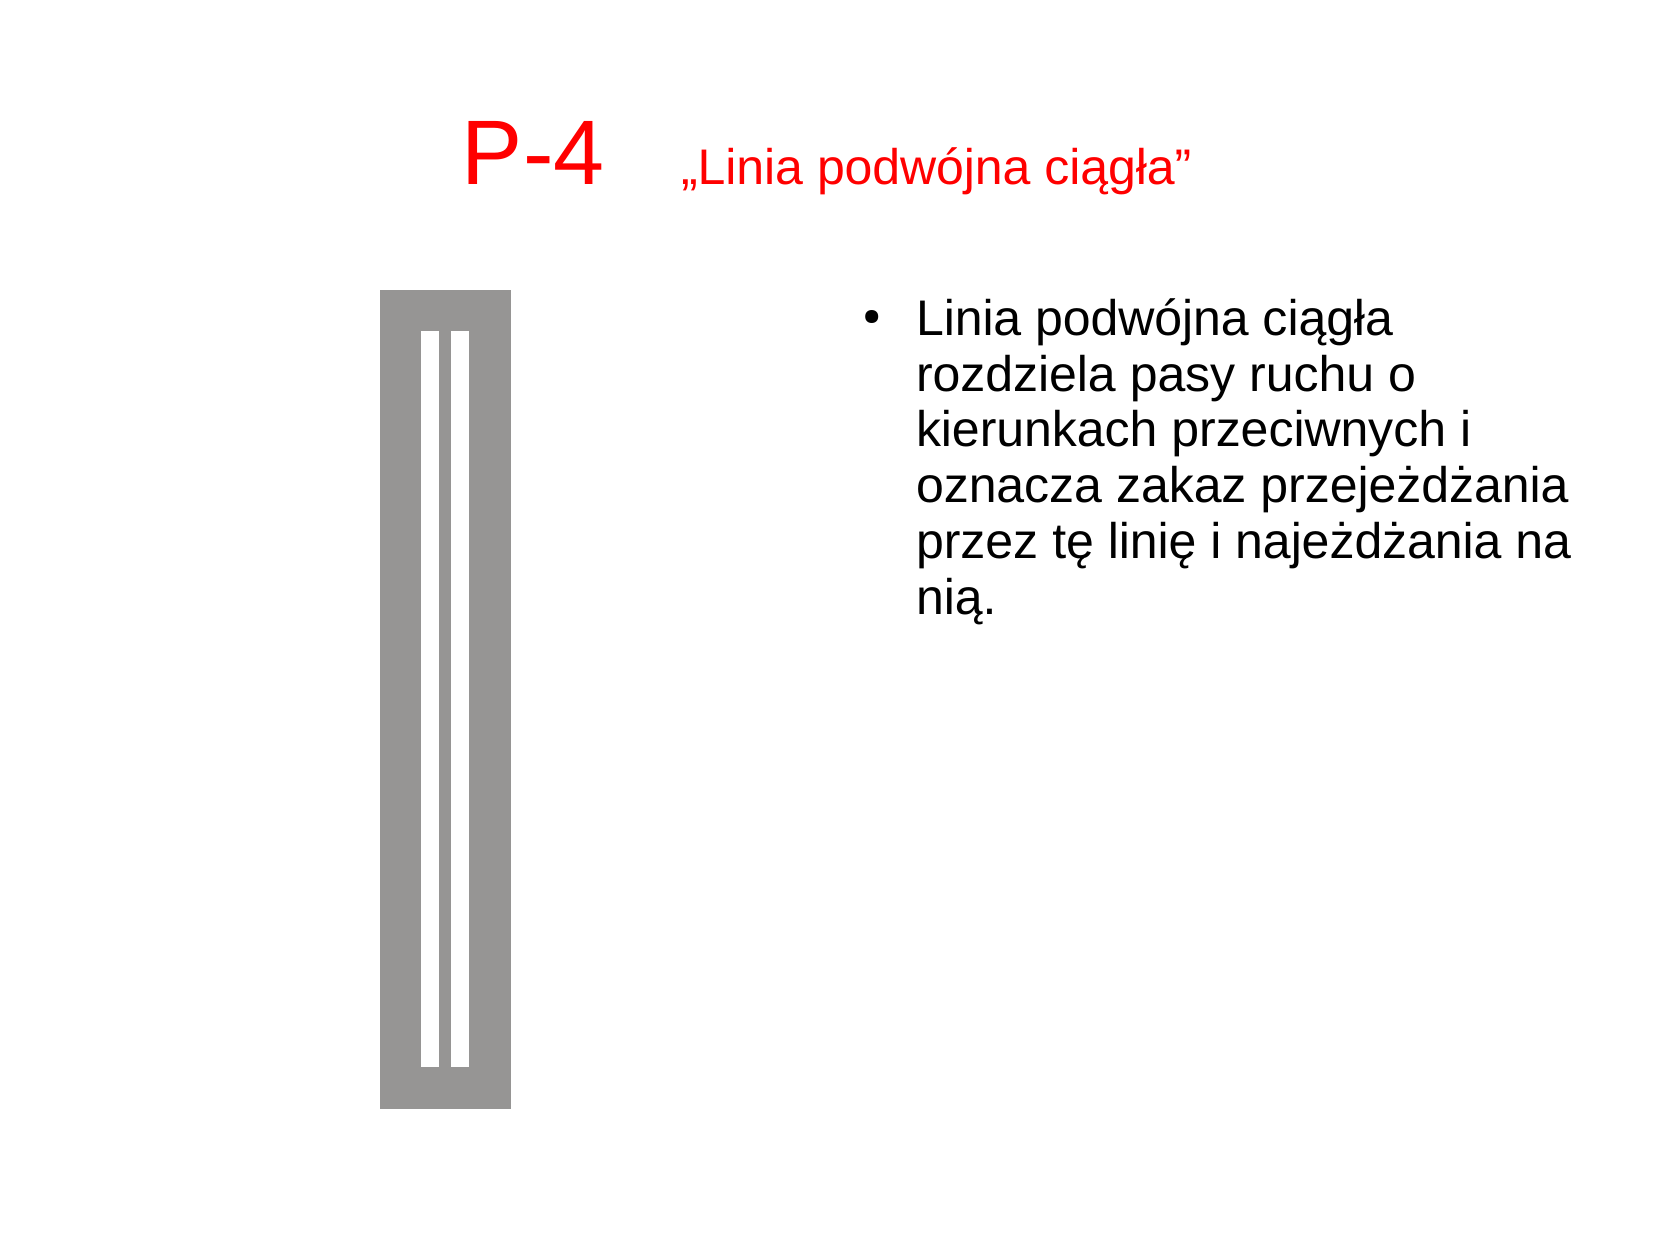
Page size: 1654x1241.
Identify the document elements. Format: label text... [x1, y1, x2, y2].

list Linia podwójna ciągła rozdziela pasy ruchu o kierunkach przeciwnych i oznacza zakaz przejeżdżania przez tę linię i najeżdżania na nią. [845, 290, 1572, 1094]
picture [380, 290, 511, 1109]
title P-4 „Linia podwójna ciągła” [82, 56, 1571, 250]
